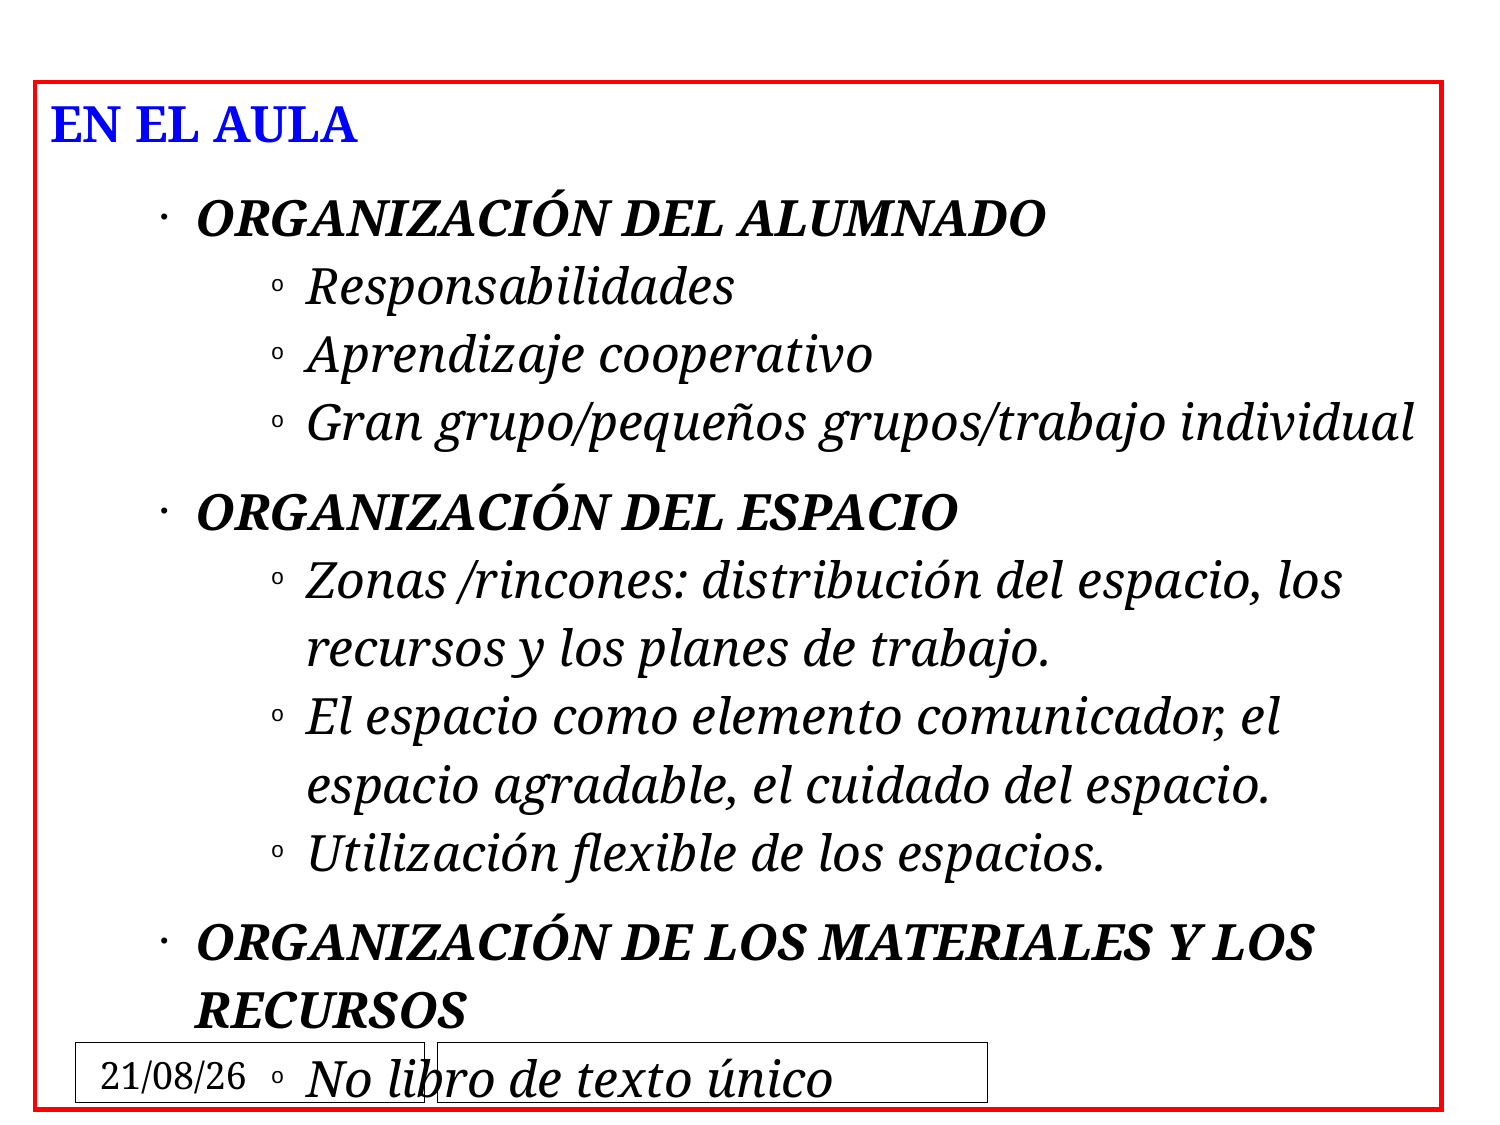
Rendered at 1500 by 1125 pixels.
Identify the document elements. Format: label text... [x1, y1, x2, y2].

text_box EN EL AULA ORGANIZACIÓN DEL ALUMNADO Responsabilidades Aprendizaje cooperativo Gran grupo/pequeños grupos/trabajo individual ORGANIZACIÓN DEL ESPACIO Zonas /rincones: distribución del espacio, los recursos y los planes de trabajo. El espacio como elemento comunicador, el espacio agradable, el cuidado del espacio. Utilización flexible de los espacios. ORGANIZACIÓN DE LOS MATERIALES Y LOS RECURSOS No libro de texto único Biblioteca de aula y centro Aula de informática, pizarras digitales, etc. ORGANIZACIÓN DEL TIEMPO Horario por momentos de trabajo: asamblea, rincones/zonas, proyecto, gran grupo, especialidades, actividades complementarias (talleres, piscina, salidas…) [35, 81, 1442, 1110]
